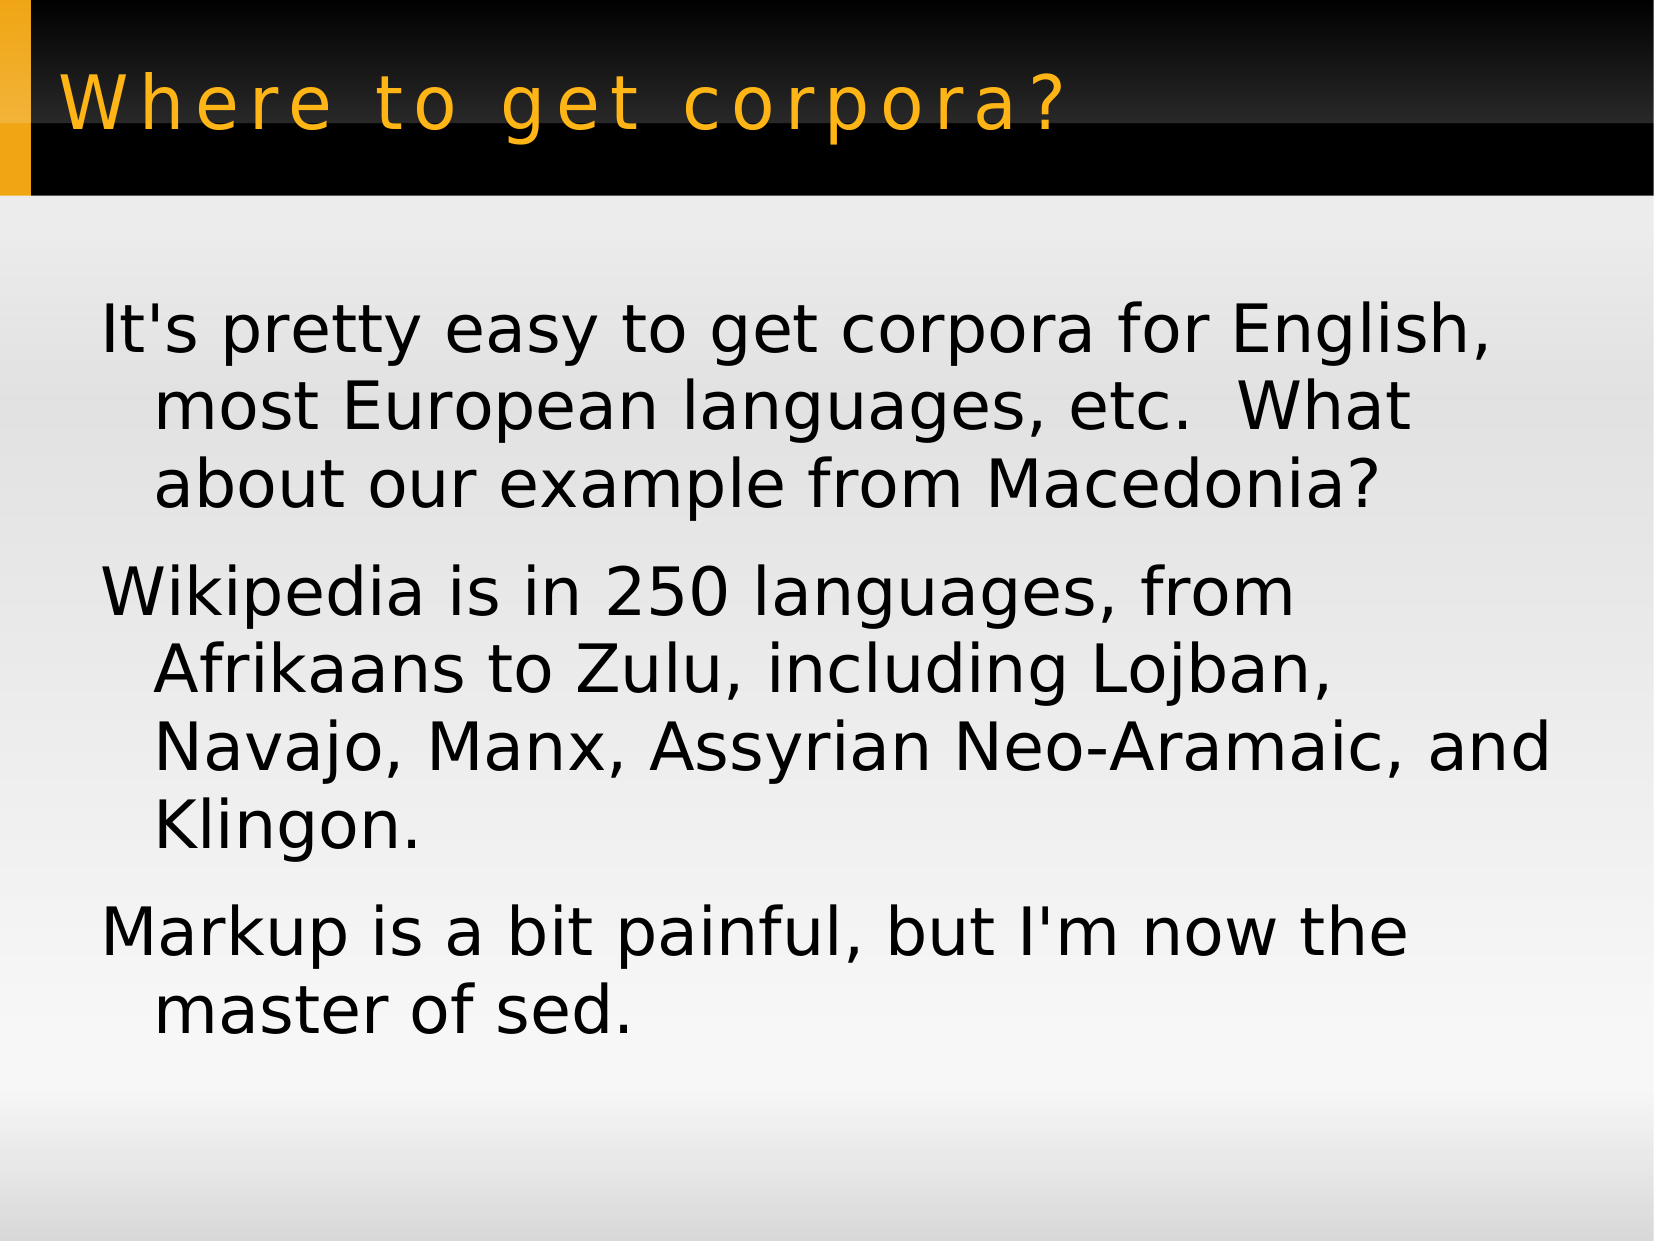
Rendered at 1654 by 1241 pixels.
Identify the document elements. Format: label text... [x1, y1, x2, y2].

title Where to get corpora? [59, 29, 1270, 178]
list It's pretty easy to get corpora for English, most European languages, etc. What about our example from Macedonia? Wikipedia is in 250 languages, from Afrikaans to Zulu, including Lojban, Navajo, Manx, Assyrian Neo-Aramaic, and Klingon. Markup is a bit painful, but I'm now the master of sed. [82, 290, 1571, 1094]
picture [0, 0, 1654, 1241]
